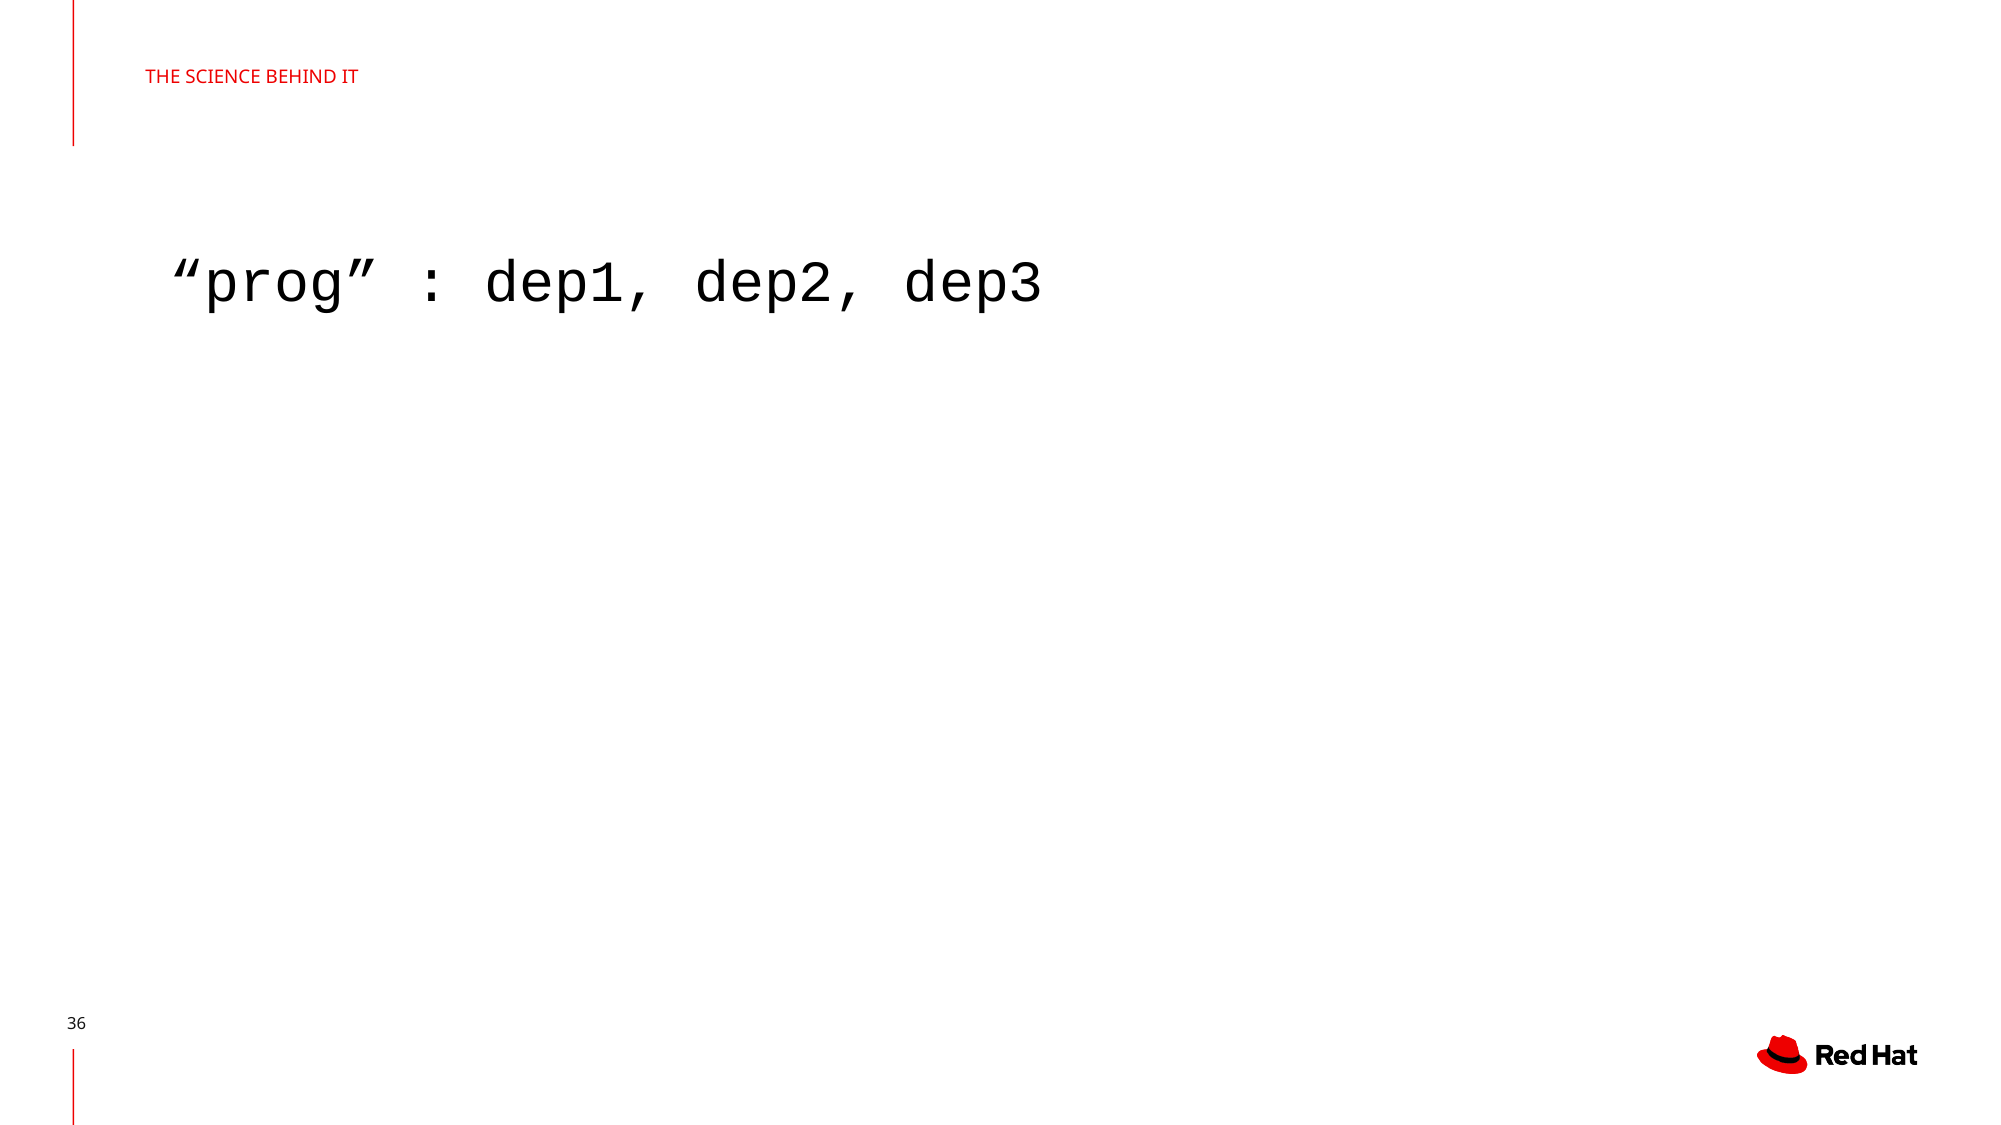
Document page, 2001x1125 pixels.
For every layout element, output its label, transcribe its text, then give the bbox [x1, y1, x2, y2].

picture [1757, 1035, 1918, 1074]
text_box “prog” : dep1, dep2, dep3 [154, 235, 1807, 321]
text_box THE SCIENCE BEHIND IT [73, 9, 918, 144]
